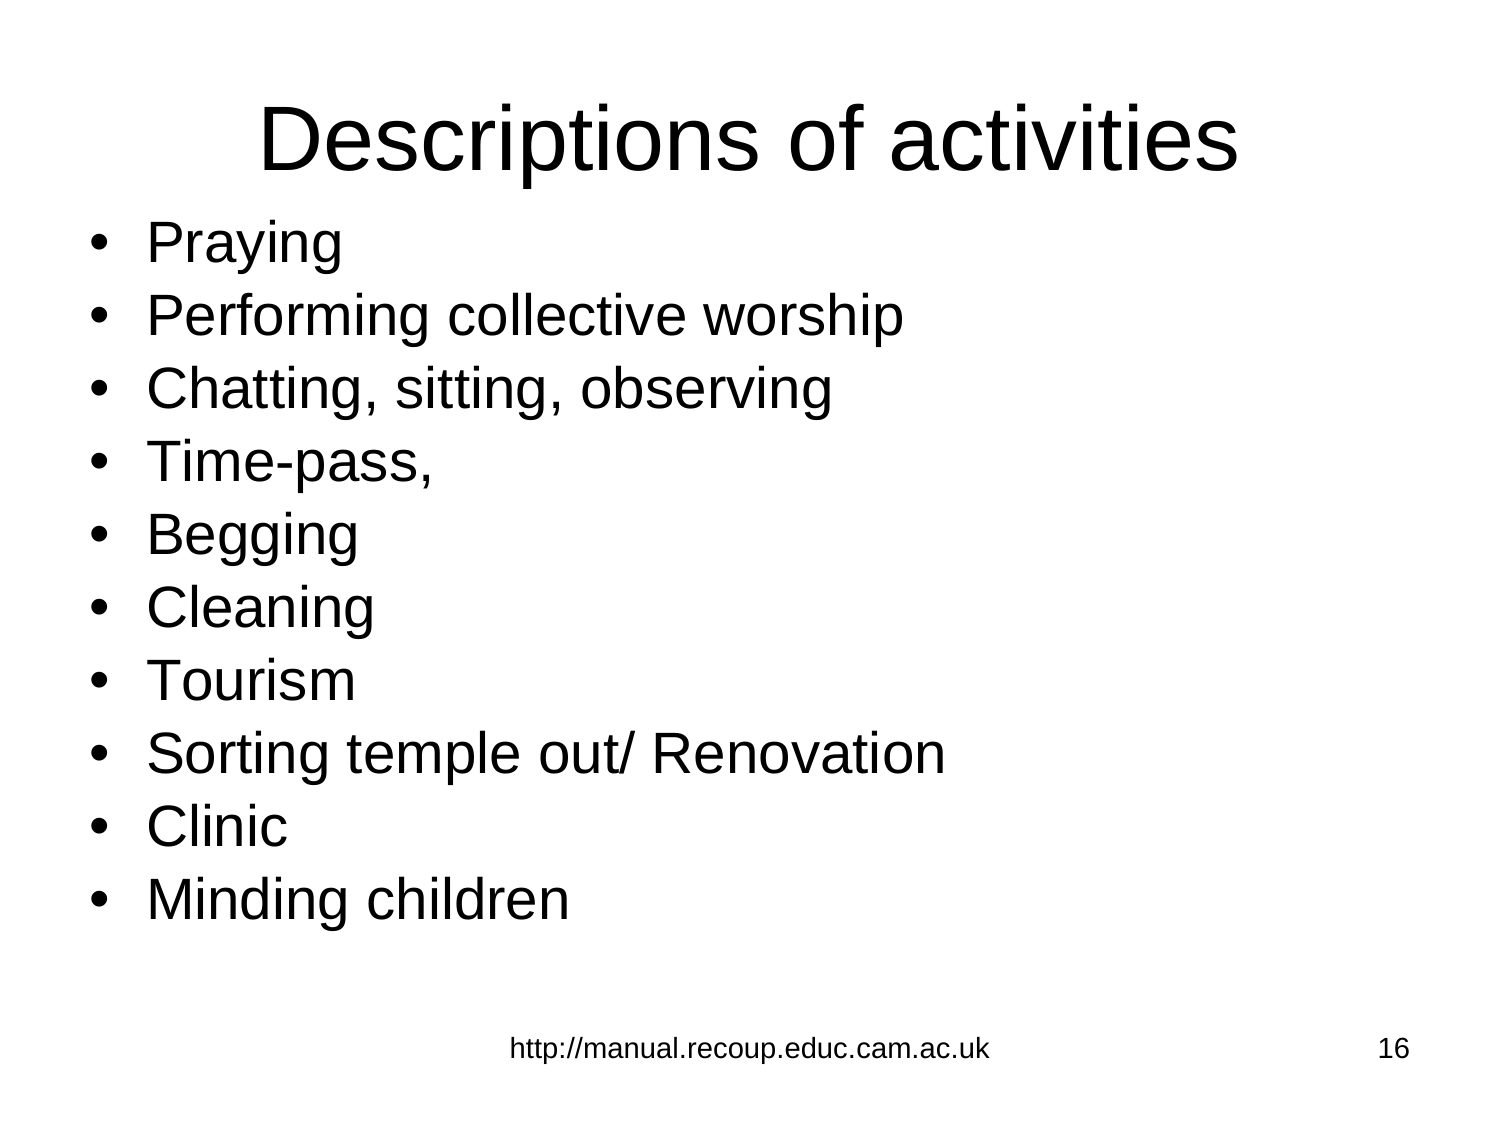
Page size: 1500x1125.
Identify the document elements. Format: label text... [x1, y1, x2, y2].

title Descriptions of activities [75, 45, 1426, 208]
list Praying Performing collective worship Chatting, sitting, observing Time-pass, Begging Cleaning Tourism Sorting temple out/ Renovation Clinic Minding children [75, 208, 1426, 1006]
